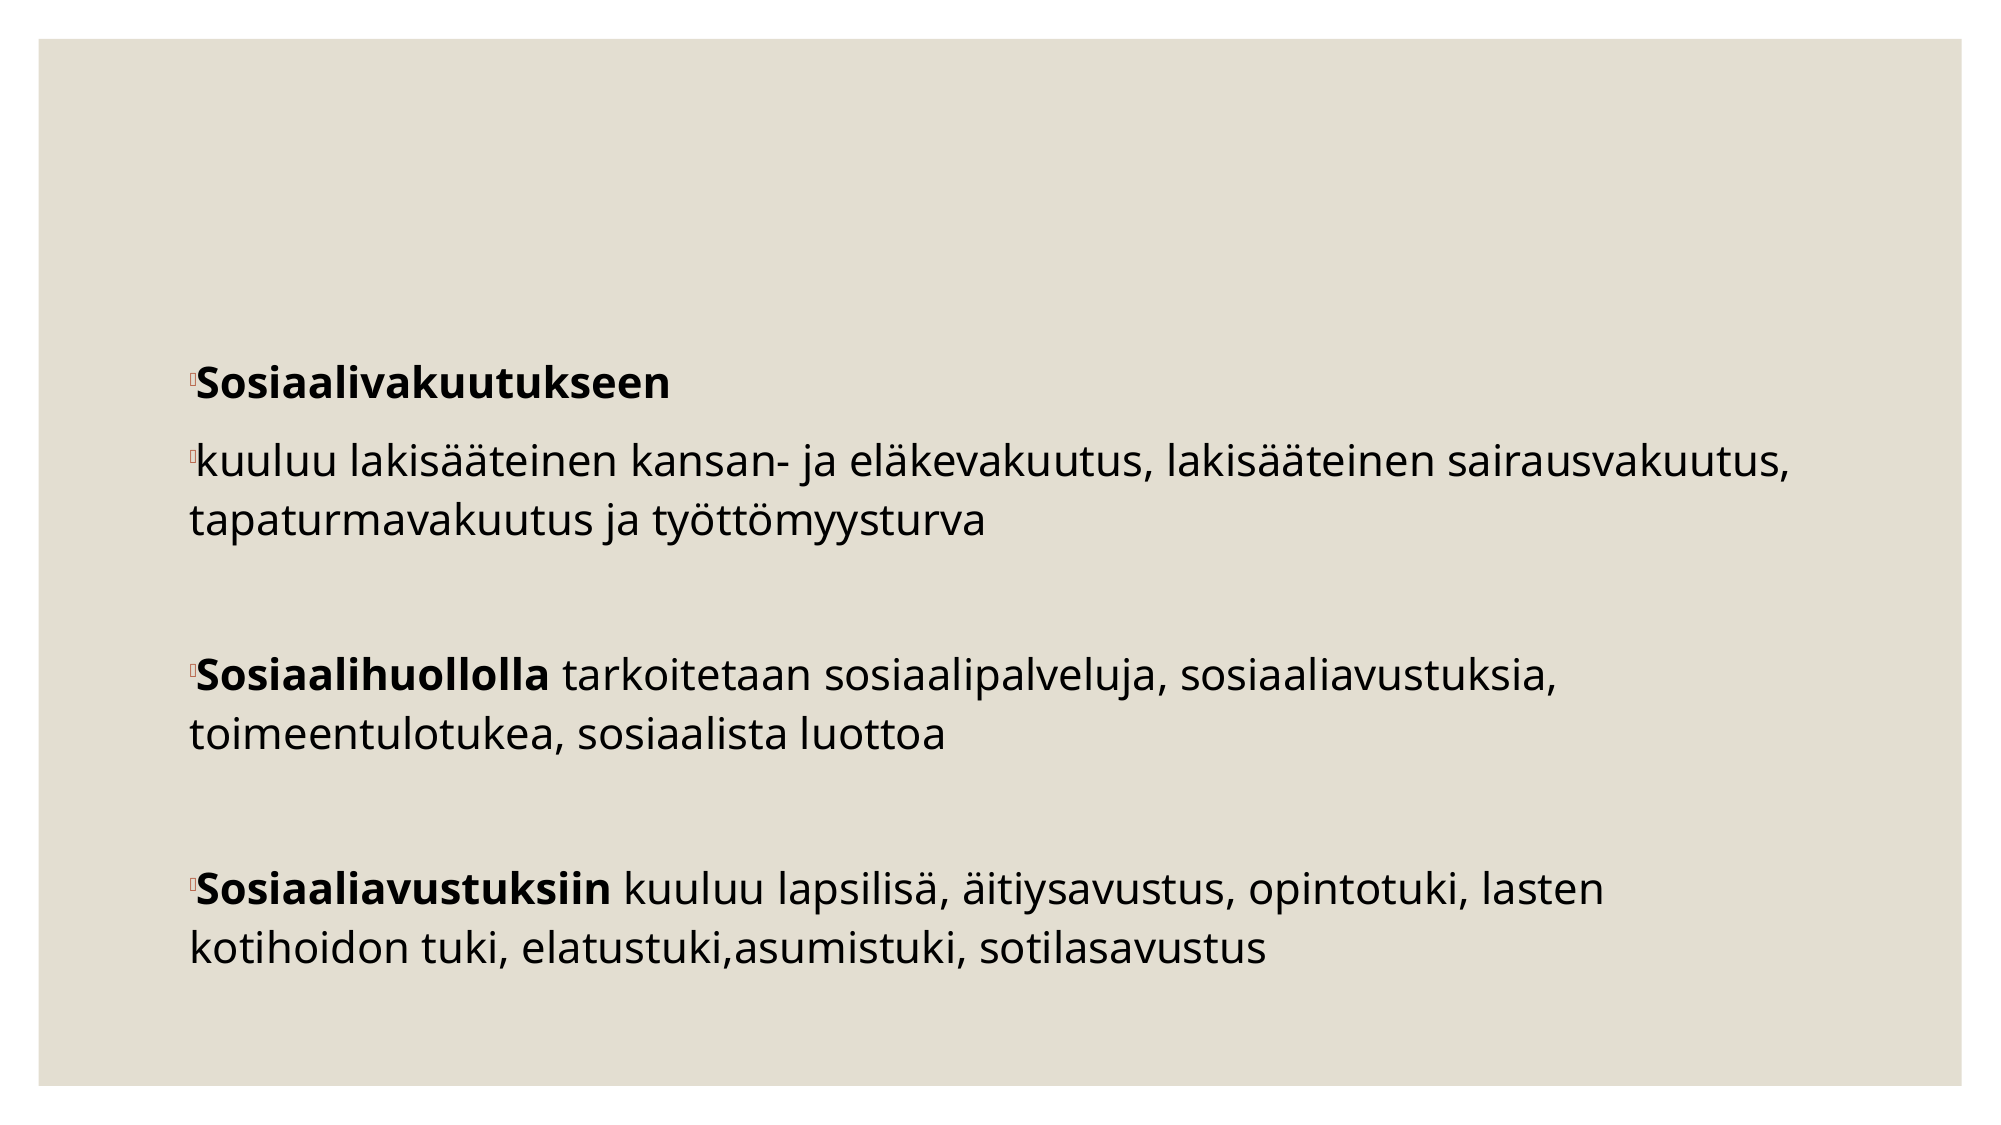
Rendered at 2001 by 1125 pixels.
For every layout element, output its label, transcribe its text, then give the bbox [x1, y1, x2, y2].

list Sosiaalivakuutukseen kuuluu lakisääteinen kansan- ja eläkevakuutus, lakisääteinen sairausvakuutus, tapaturmavakuutus ja työttömyysturva Sosiaalihuollolla tarkoitetaan sosiaalipalveluja, sosiaaliavustuksia, toimeentulotukea, sosiaalista luottoa Sosiaaliavustuksiin kuuluu lapsilisä, äitiysavustus, opintotuki, lasten kotihoidon tuki, elatustuki,asumistuki, sotilasavustus [174, 345, 1825, 990]
